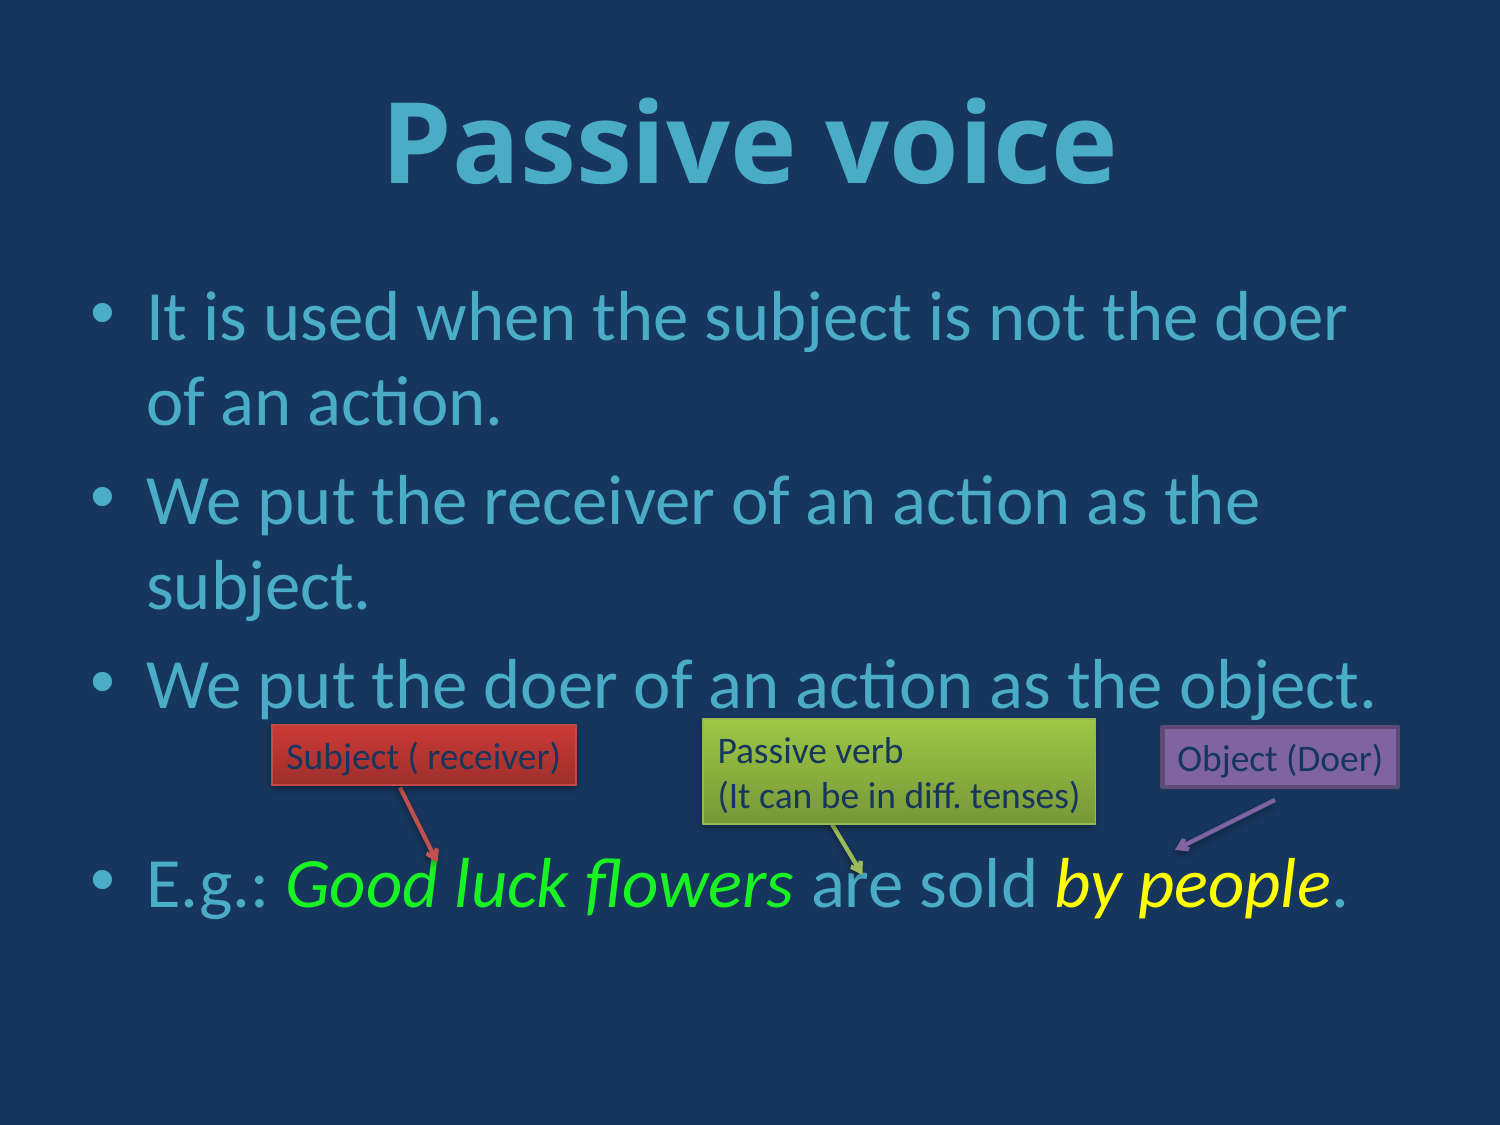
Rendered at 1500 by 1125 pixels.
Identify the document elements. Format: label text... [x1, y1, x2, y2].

text_box Subject ( receiver) [271, 724, 577, 785]
title Passive voice [75, 45, 1425, 233]
text_box Passive verb (It can be in diff. tenses) [702, 718, 1096, 824]
text_box Object (Doer) [1162, 726, 1399, 787]
list It is used when the subject is not the doer of an action. We put the receiver of an action as the subject. We put the doer of an action as the object. E.g.: Good luck flowers are sold by people. [75, 262, 1425, 1005]
